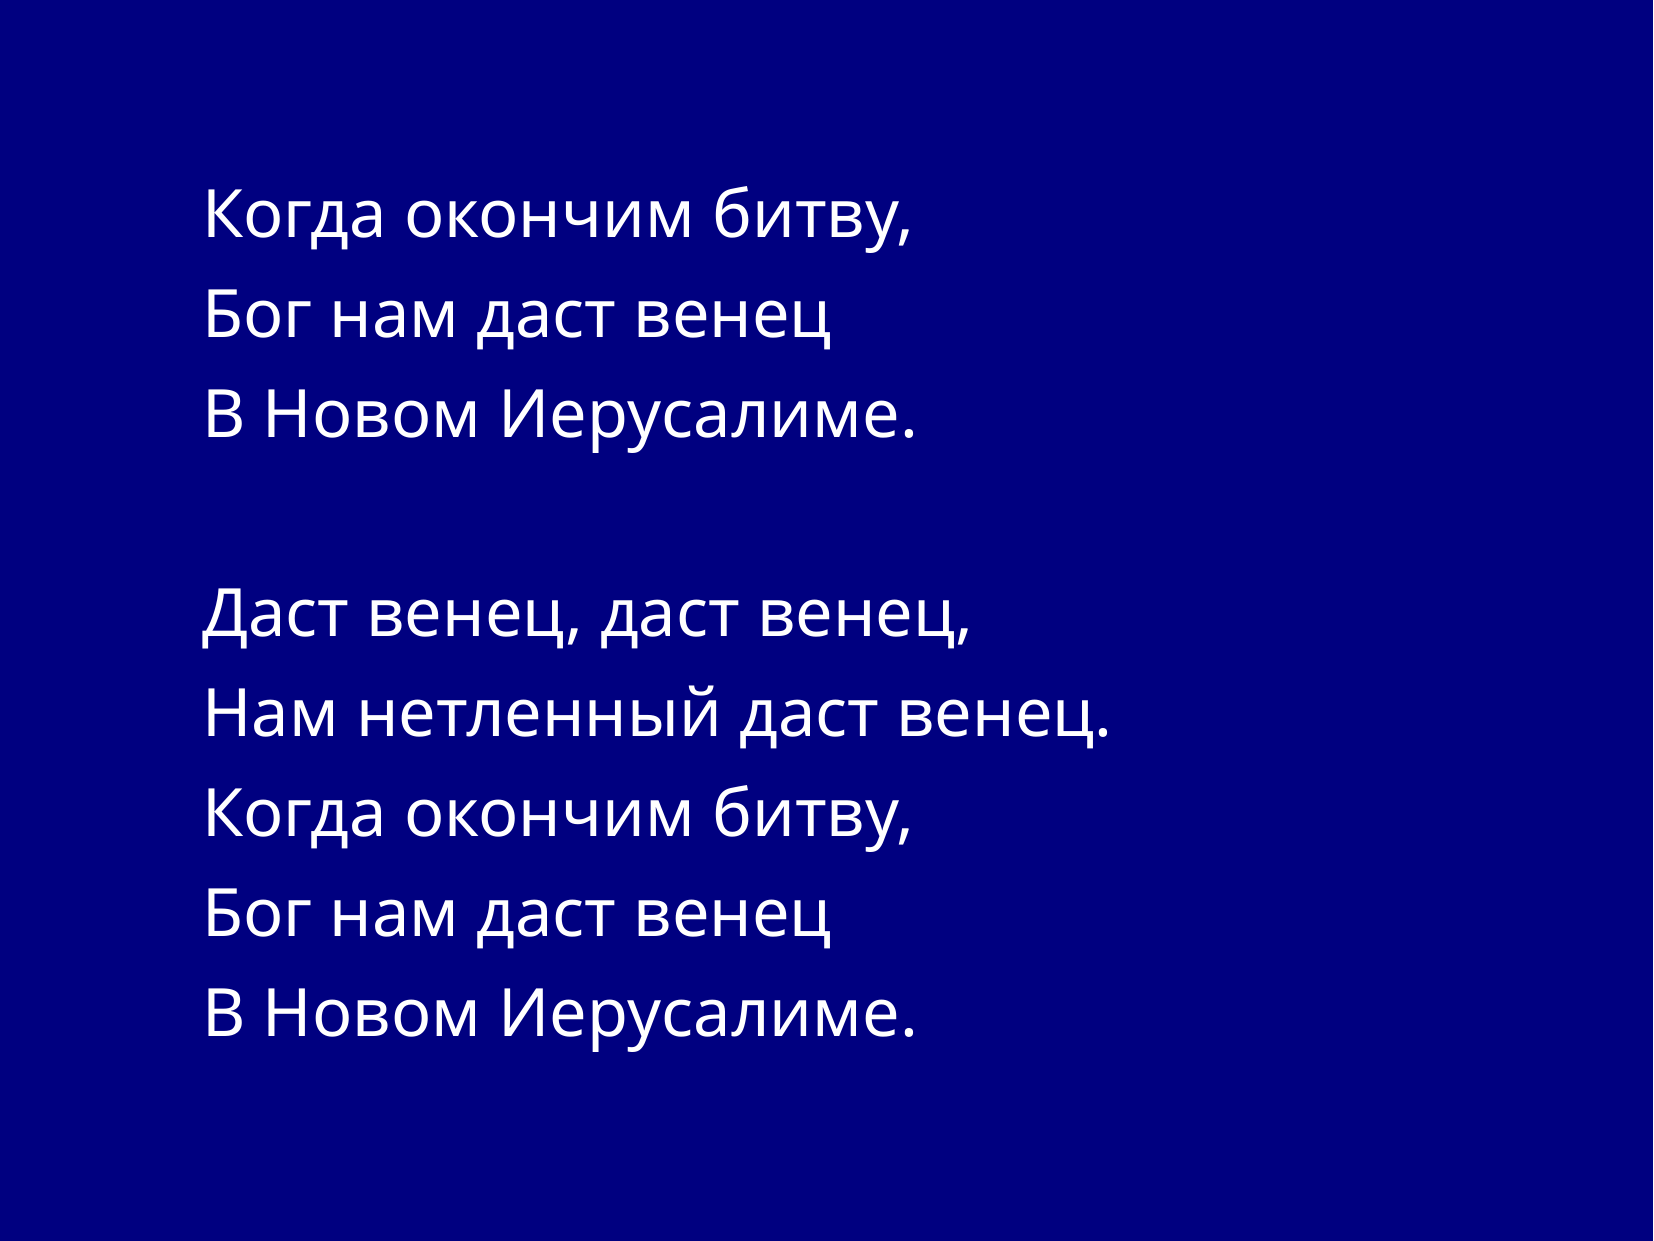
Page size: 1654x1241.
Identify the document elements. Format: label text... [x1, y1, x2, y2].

text_box Когда окончим битву, Бог нам даст венец В Новом Иерусалиме. Даст венец, даст венец, Нам нетленный даст венец. Когда окончим битву, Бог нам даст венец В Новом Иерусалиме. [75, 150, 1576, 1163]
